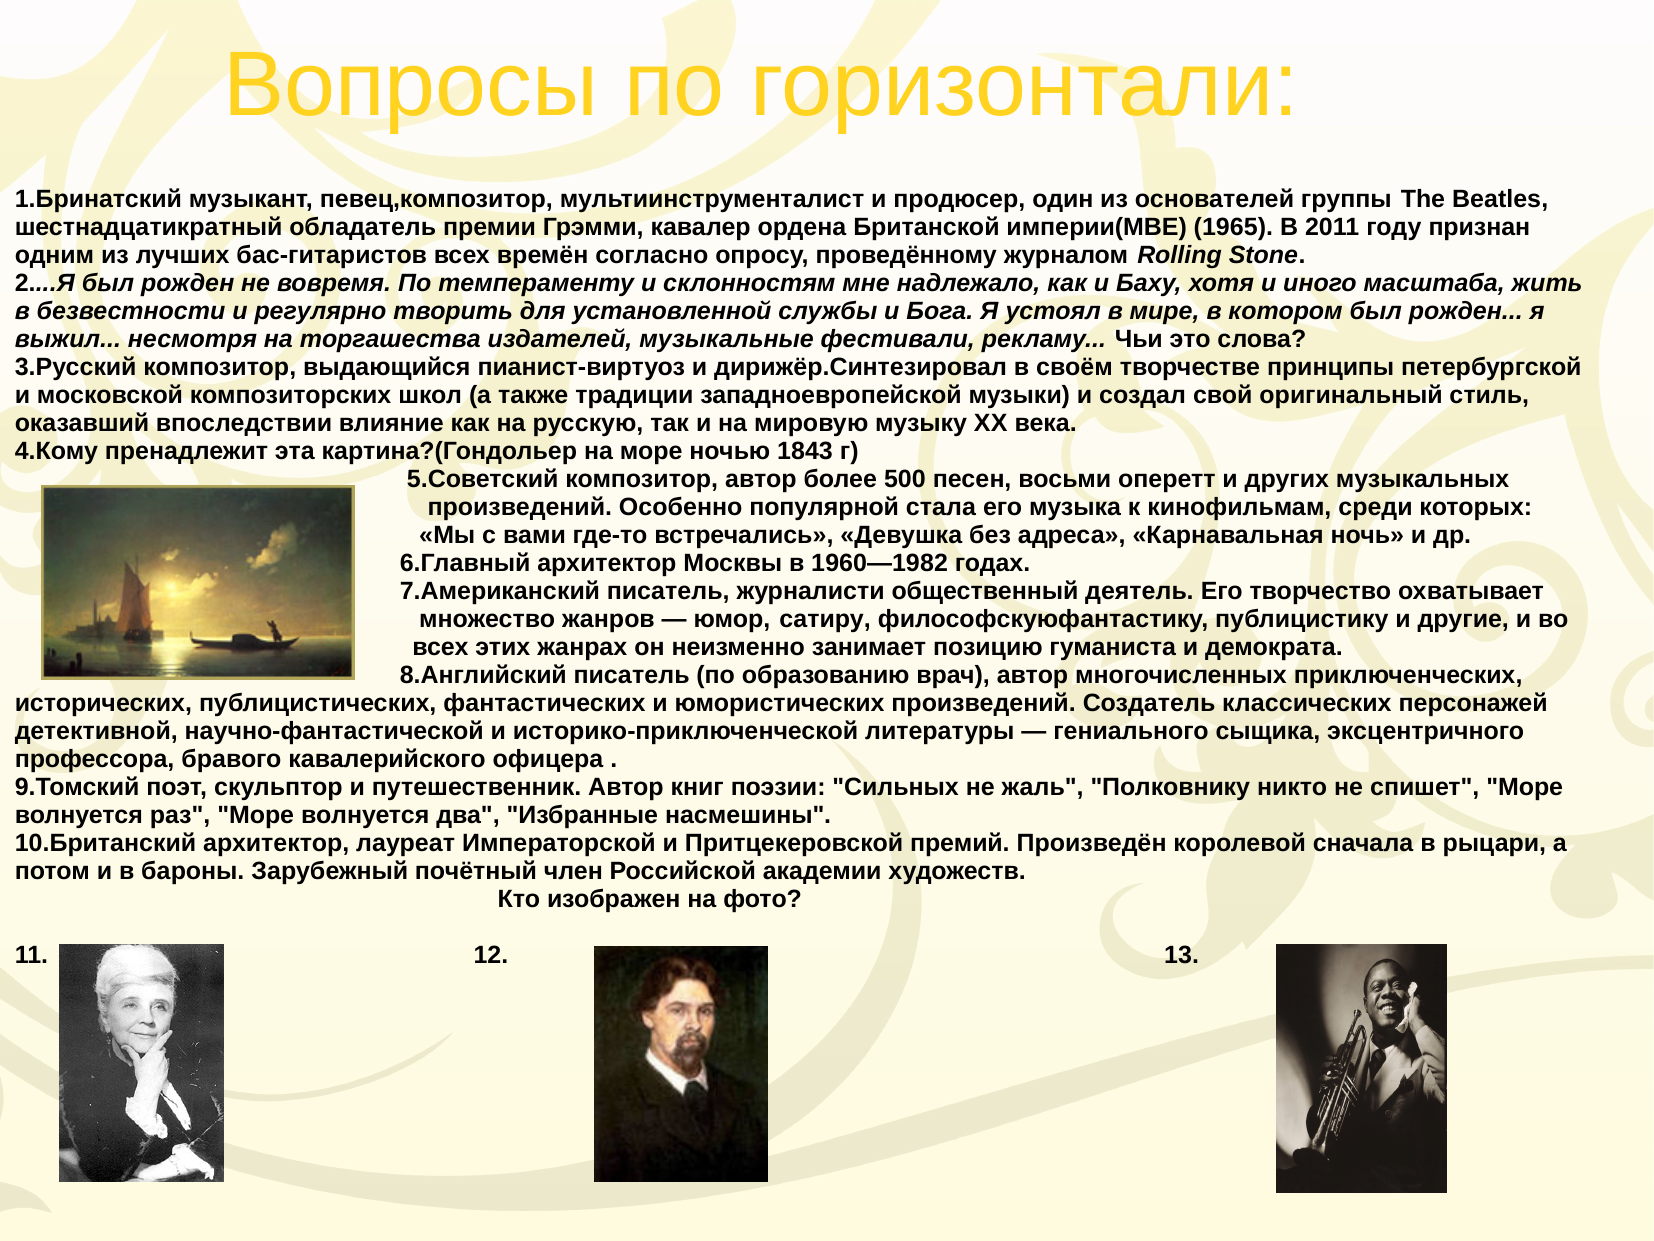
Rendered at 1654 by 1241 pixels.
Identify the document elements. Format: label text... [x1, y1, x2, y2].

title Вопросы по горизонтали: [17, 29, 1506, 139]
picture [0, 0, 1654, 1241]
text_box 1.Бринатский музыкант, певец,композитор, мультиинструменталист и продюсер, один из основателей группы The Beatles, шестнадцатикратный обладатель премии Грэмми, кавалер ордена Британской империи(МВЕ) (1965). В 2011 году признан одним из лучших бас-гитаристов всех времён согласно опросу, проведённому журналом Rolling Stone. 2....Я был рожден не вовремя. По темпераменту и склонностям мне надлежало, как и Баху, хотя и иного масштаба, жить в безвестности и регулярно творить для установленной службы и Бога. Я устоял в мире, в котором был рожден... я выжил... несмотря на торгашества издателей, музыкальные фестивали, рекламу... Чьи это слова? 3.Русский композитор, выдающийся пианист-виртуоз и дирижёр.Синтезировал в своём творчестве принципы петербургской и московской композиторских школ (а также традиции западноевропейской музыки) и создал свой оригинальный стиль, оказавший впоследствии влияние как на русскую, так и на мировую музыку XX века. 4.Кому пренадлежит эта картина?(Гондольер на море ночью 1843 г) 5.Советский композитор, автор более 500 песен, восьми оперетт и других музыкальных произведений. Особенно популярной стала его музыка к кинофильмам, среди которых: «Мы с вами где-то встречались», «Девушка без адреса», «Карнавальная ночь» и др. 6.Главный архитектор Москвы в 1960—1982 годах. 7.Американский писатель, журналисти общественный деятель. Его творчество охватывает множество жанров — юмор, сатиру, философскуюфантастику, публицистику и другие, и во всех этих жанрах он неизменно занимает позицию гуманиста и демократа. 8.Английский писатель (по образованию врач), автор многочисленных приключенческих, исторических, публицистических, фантастических и юмористических произведений. Создатель классических персонажей детективной, научно-фантастической и историко-приключенческой литературы — гениального сыщика, эксцентричного профессора, бравого кавалерийского офицера . 9.Томский поэт, скульптор и путешественник. Автор книг поэзии: "Сильных не жаль", "Полковнику никто не спишет", "Море волнуется раз", "Море волнуется два", "Избранные насмешины". 10.Британский архитектор, лауреат Императорской и Притцекеровской премий. Произведён королевой сначала в рыцари, а потом и в бароны. Зарубежный почётный член Российской академии художеств. Кто изображен на фото? 11. 12. 13. [0, 177, 1607, 1152]
picture [41, 485, 355, 680]
